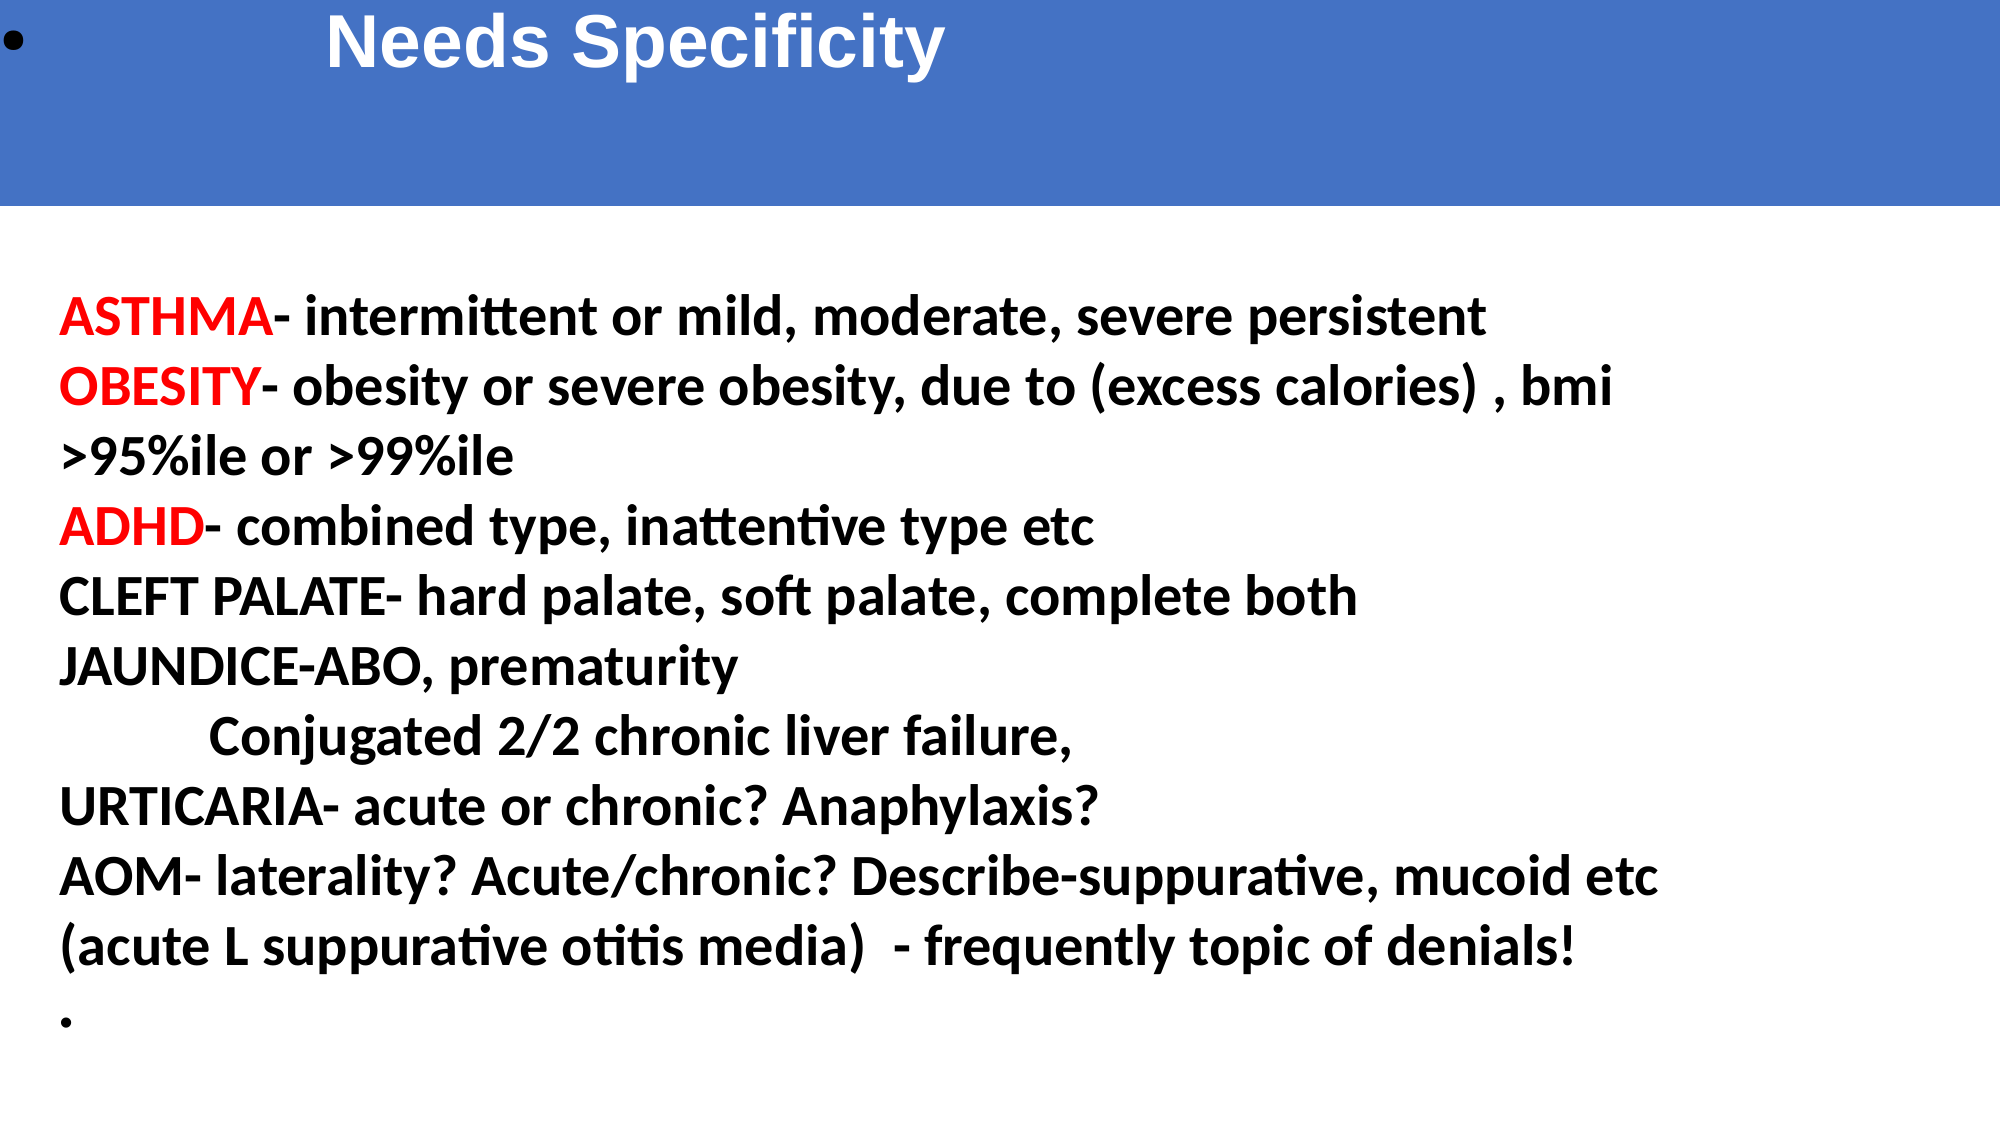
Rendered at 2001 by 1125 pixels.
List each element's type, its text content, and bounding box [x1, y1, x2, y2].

table_header Needs Specificity [0, 0, 2000, 206]
text_box ASTHMA- intermittent or mild, moderate, severe persistent OBESITY- obesity or severe obesity, due to (excess calories) , bmi >95%ile or >99%ile ADHD- combined type, inattentive type etc CLEFT PALATE- hard palate, soft palate, complete both JAUNDICE-ABO, prematurity Conjugated 2/2 chronic liver failure, URTICARIA- acute or chronic? Anaphylaxis? AOM- laterality? Acute/chronic? Describe-suppurative, mucoid etc (acute L suppurative otitis media) - frequently topic of denials! [44, 269, 1813, 1053]
